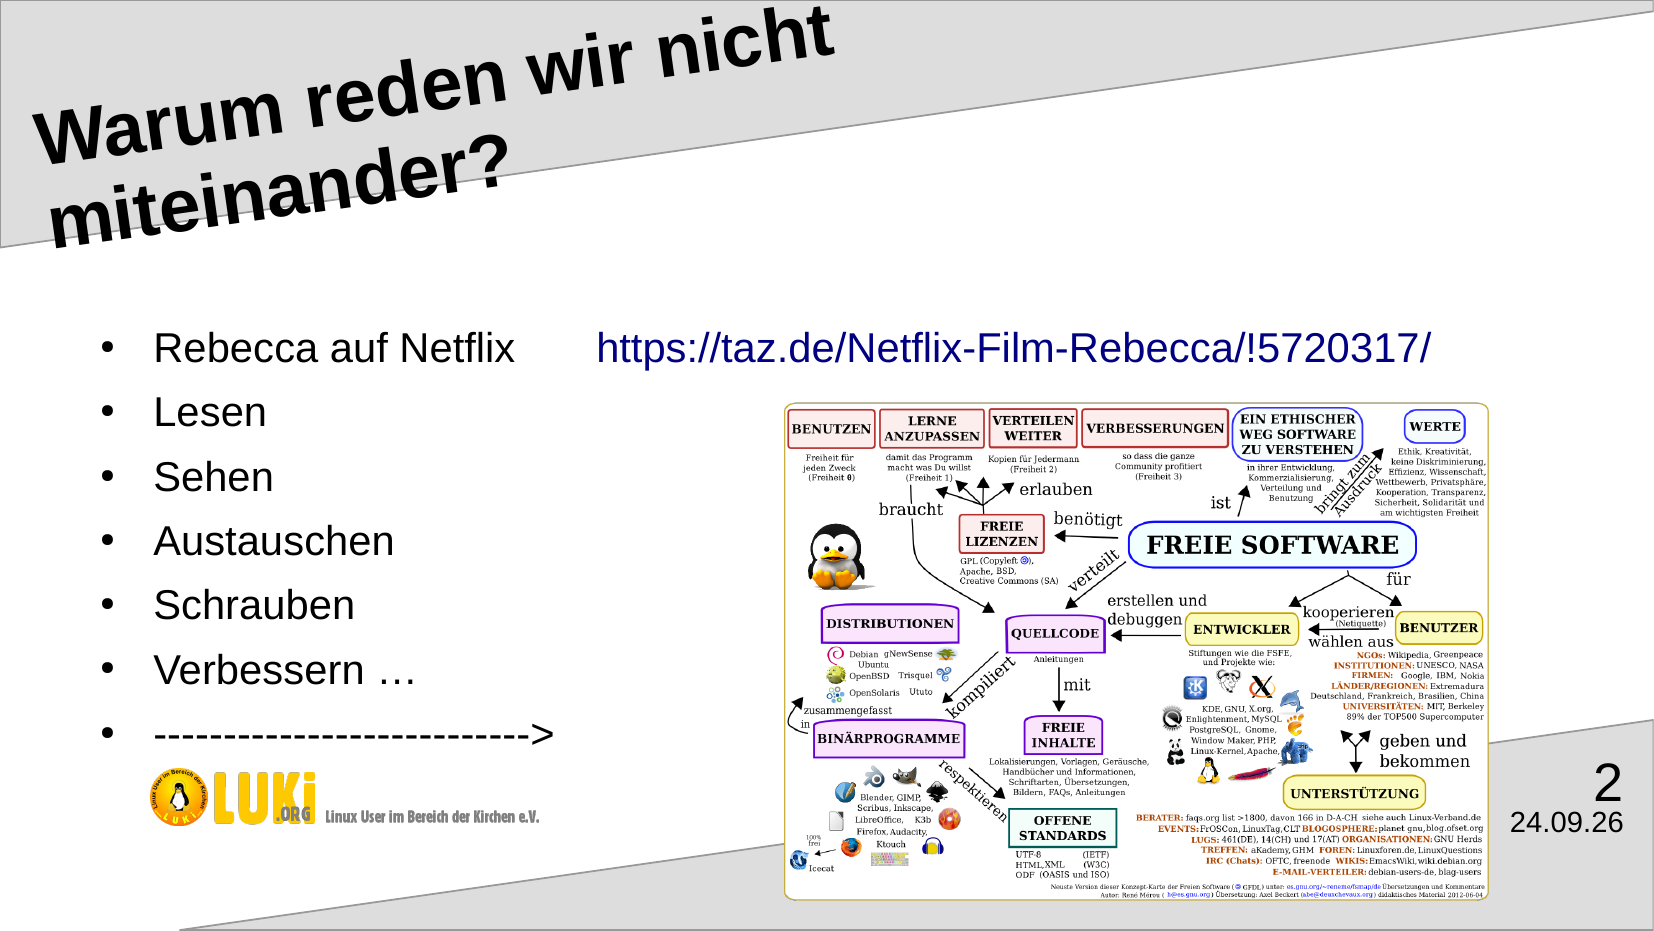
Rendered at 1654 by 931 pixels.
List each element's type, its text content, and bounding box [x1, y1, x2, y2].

picture [147, 766, 548, 827]
list Rebecca auf Netflix https://taz.de/Netflix-Film-Rebecca/!5720317/ Lesen Sehen Austauschen Schrauben Verbessern … ---------------------------> [82, 324, 1538, 789]
title Warum reden wir nicht miteinander? [29, 0, 878, 266]
picture [781, 401, 1490, 902]
